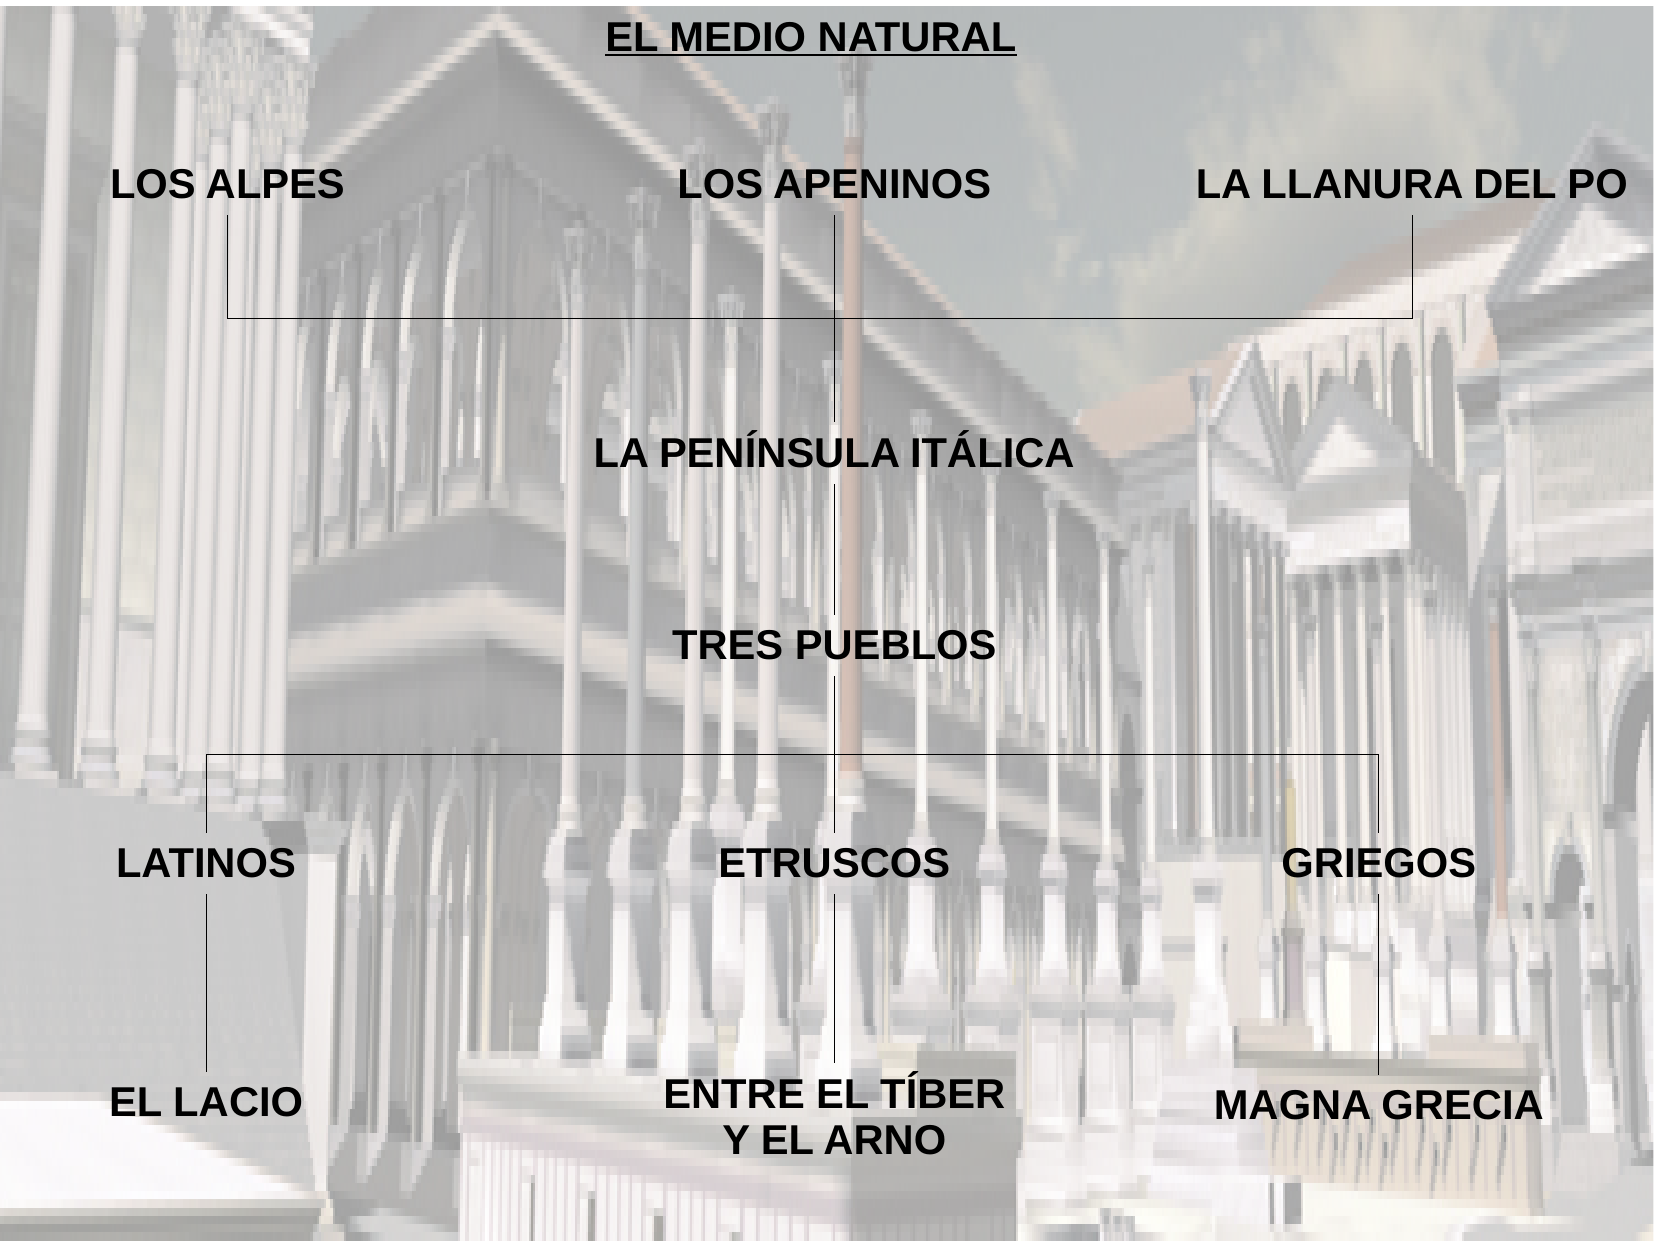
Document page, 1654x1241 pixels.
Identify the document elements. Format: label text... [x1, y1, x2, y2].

text_box LOS ALPES [95, 153, 360, 216]
text_box ENTRE EL TÍBER Y EL ARNO [648, 1062, 1021, 1173]
text_box ETRUSCOS [703, 832, 966, 895]
text_box TRES PUEBLOS [657, 614, 1012, 677]
text_box EL MEDIO NATURAL [590, 6, 1032, 69]
text_box EL LACIO [94, 1071, 319, 1134]
text_box LA PENÍNSULA ITÁLICA [578, 421, 1091, 485]
text_box LOS APENINOS [662, 153, 1007, 216]
picture [0, 6, 1654, 1241]
text_box LATINOS [101, 832, 312, 895]
text_box LA LLANURA DEL PO [1181, 153, 1644, 216]
text_box GRIEGOS [1266, 832, 1492, 895]
text_box MAGNA GRECIA [1198, 1074, 1560, 1138]
